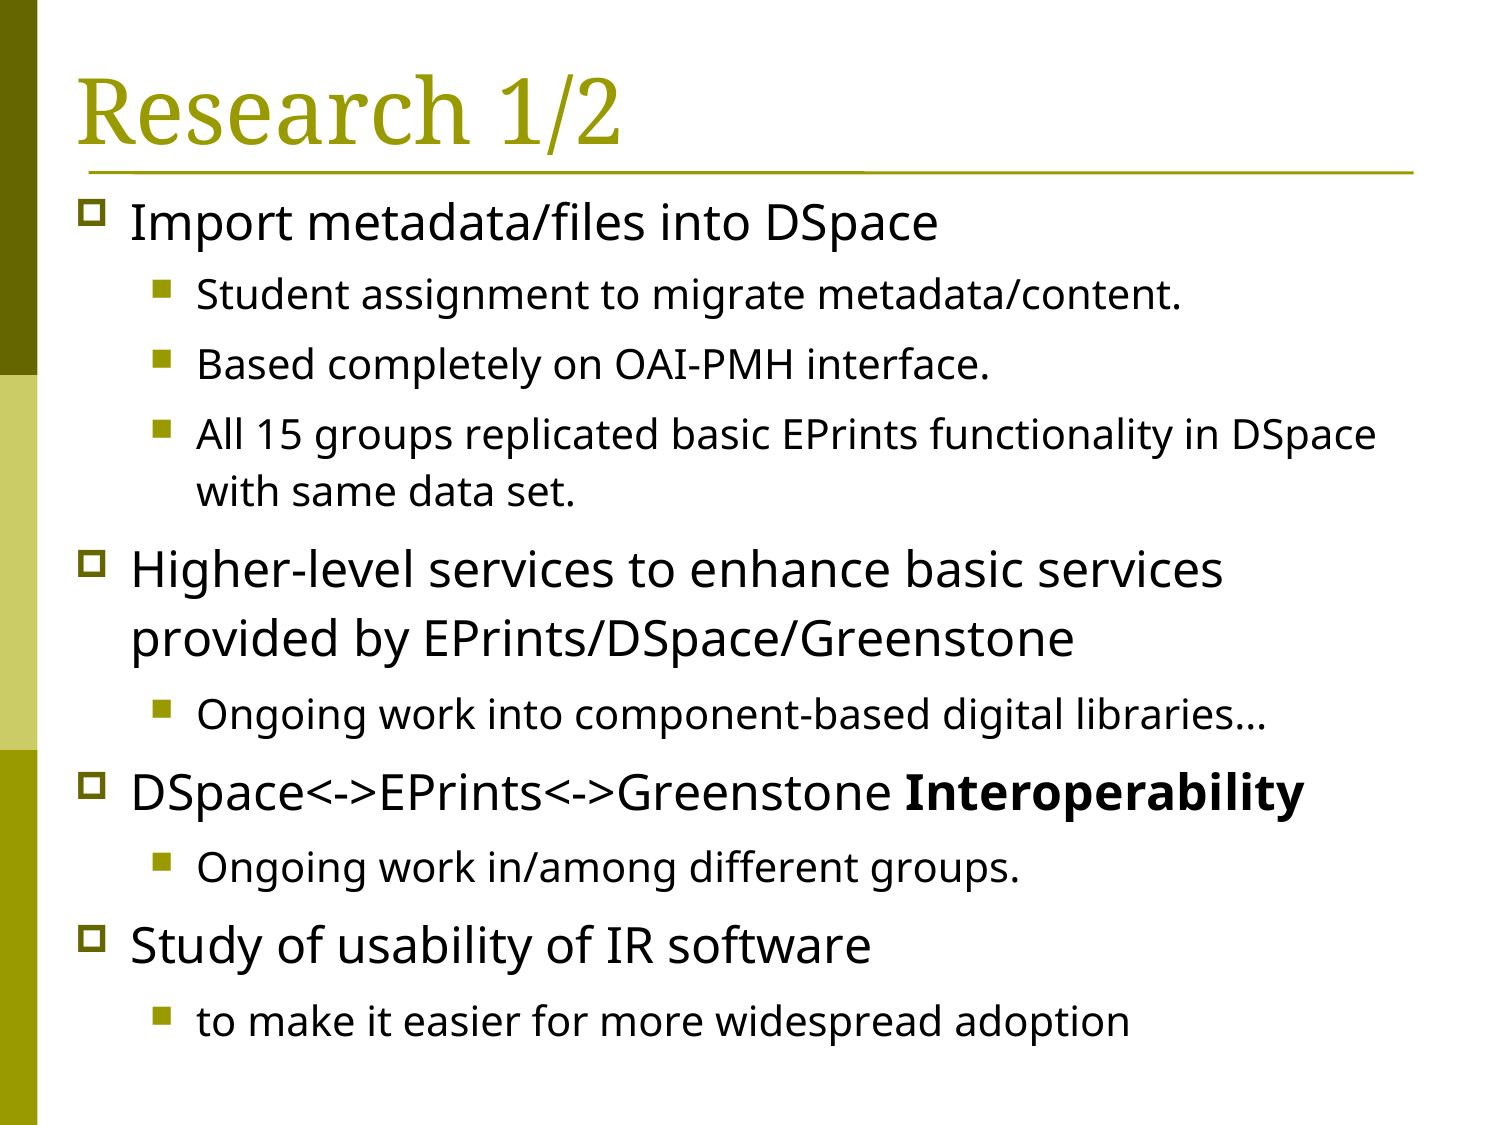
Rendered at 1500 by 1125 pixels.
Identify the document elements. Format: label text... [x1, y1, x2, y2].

title Research 1/2 [75, 52, 1426, 166]
list Import metadata/files into DSpace Student assignment to migrate metadata/content. Based completely on OAI-PMH interface. All 15 groups replicated basic EPrints functionality in DSpace with same data set. Higher-level services to enhance basic services provided by EPrints/DSpace/Greenstone Ongoing work into component-based digital libraries… DSpace<->EPrints<->Greenstone Interoperability Ongoing work in/among different groups. Study of usability of IR software to make it easier for more widespread adoption [75, 196, 1426, 1030]
